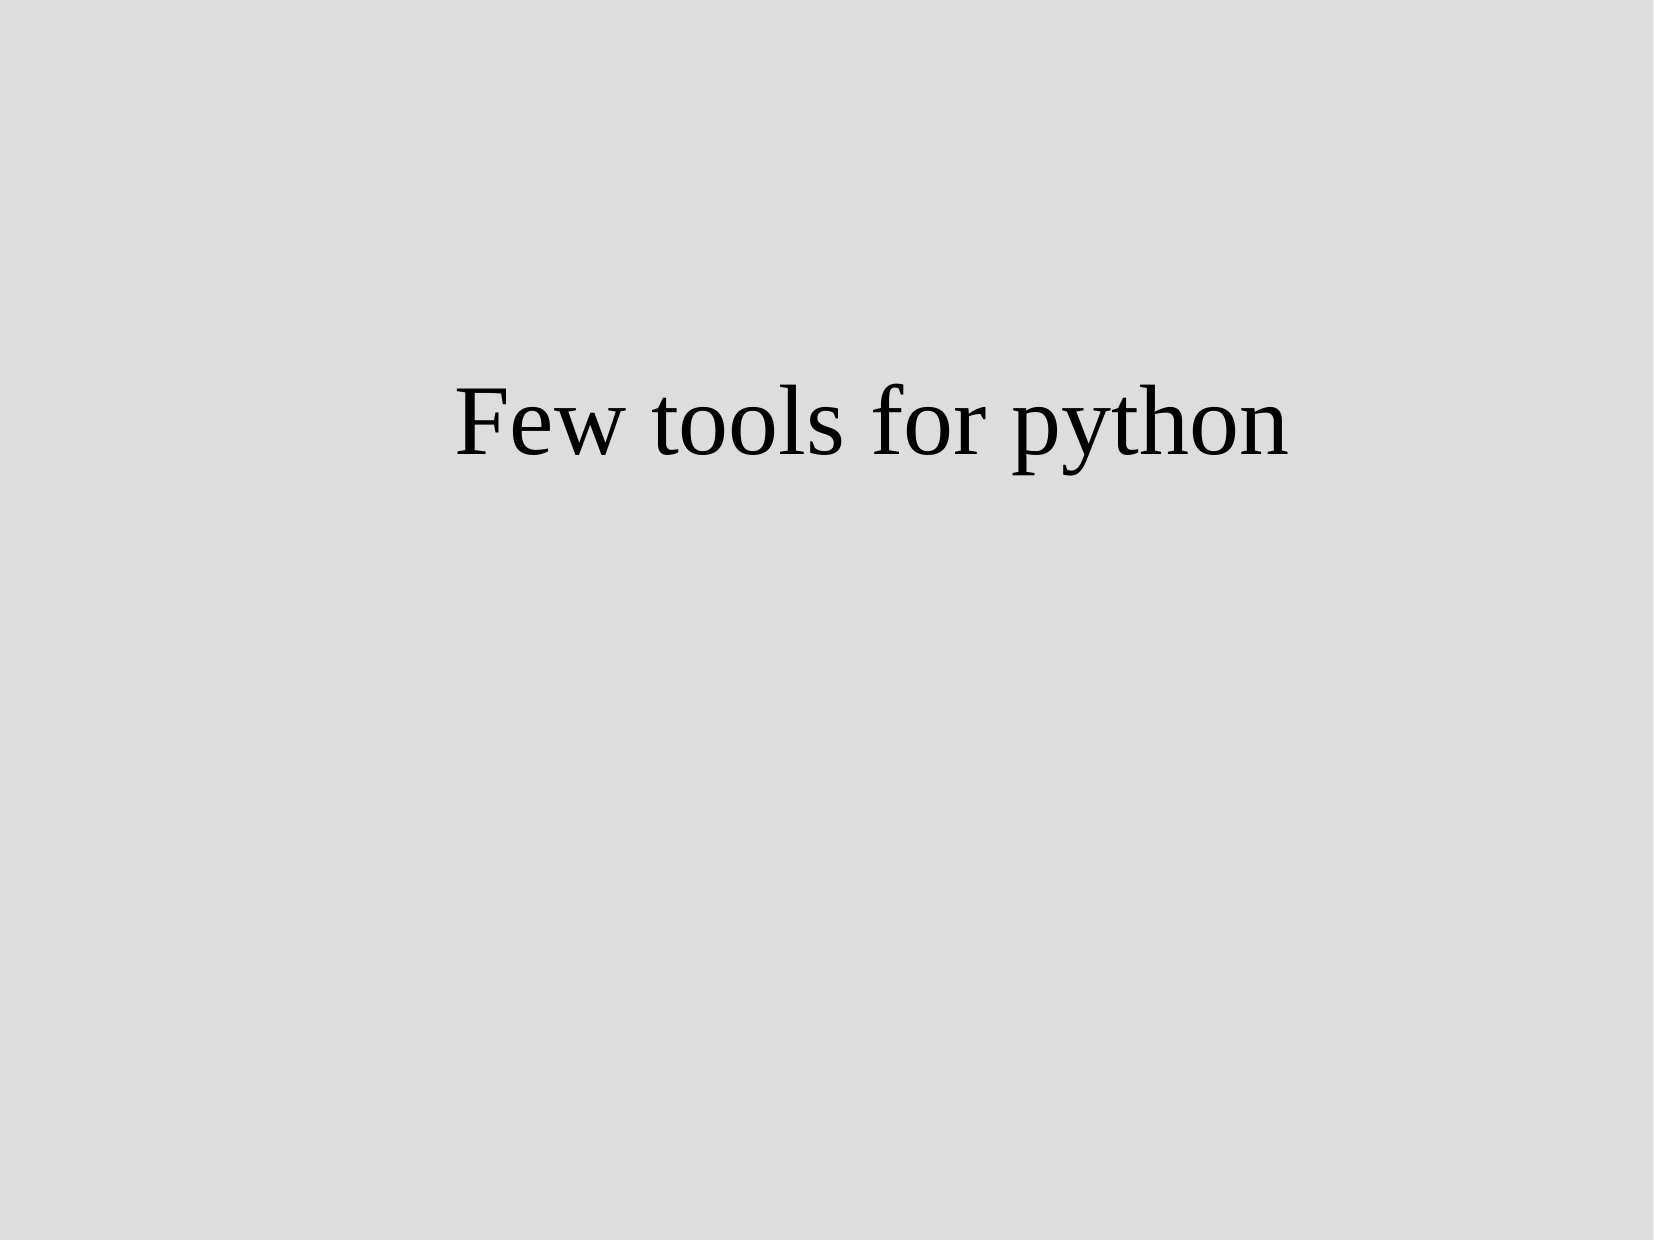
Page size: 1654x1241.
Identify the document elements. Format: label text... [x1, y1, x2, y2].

text_box Few tools for python [271, 357, 1473, 484]
subtitle [82, 49, 1571, 1010]
